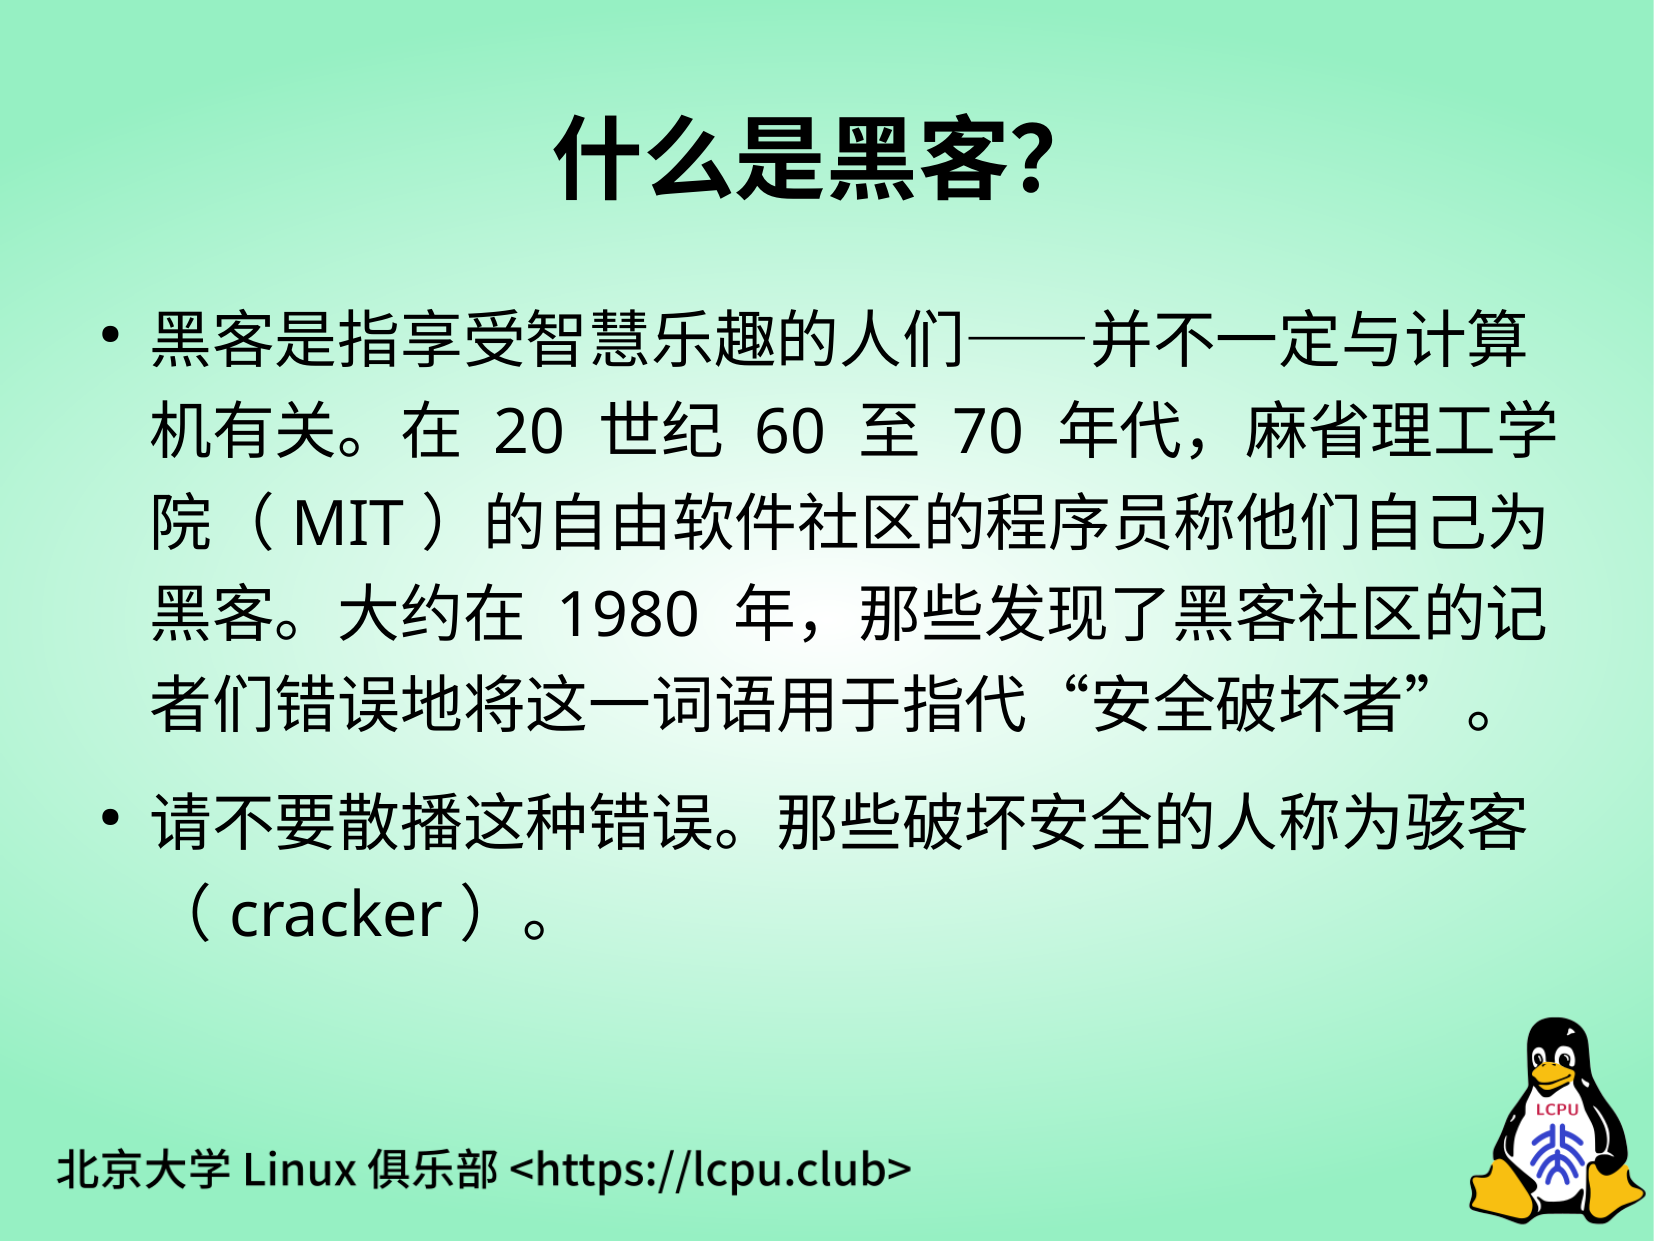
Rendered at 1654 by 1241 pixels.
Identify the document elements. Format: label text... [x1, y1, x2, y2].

picture [0, 0, 1654, 1241]
title 什么是黑客？ [82, 49, 1571, 257]
list 黑客是指享受智慧乐趣的人们——并不一定与计算机有关。在 20 世纪 60 至 70 年代，麻省理工学院（MIT）的自由软件社区的程序员称他们自己为黑客。大约在 1980 年，那些发现了黑客社区的记者们错误地将这一词语用于指代“安全破坏者”。 请不要散播这种错误。那些破坏安全的人称为骇客（cracker）。 [82, 290, 1571, 1010]
